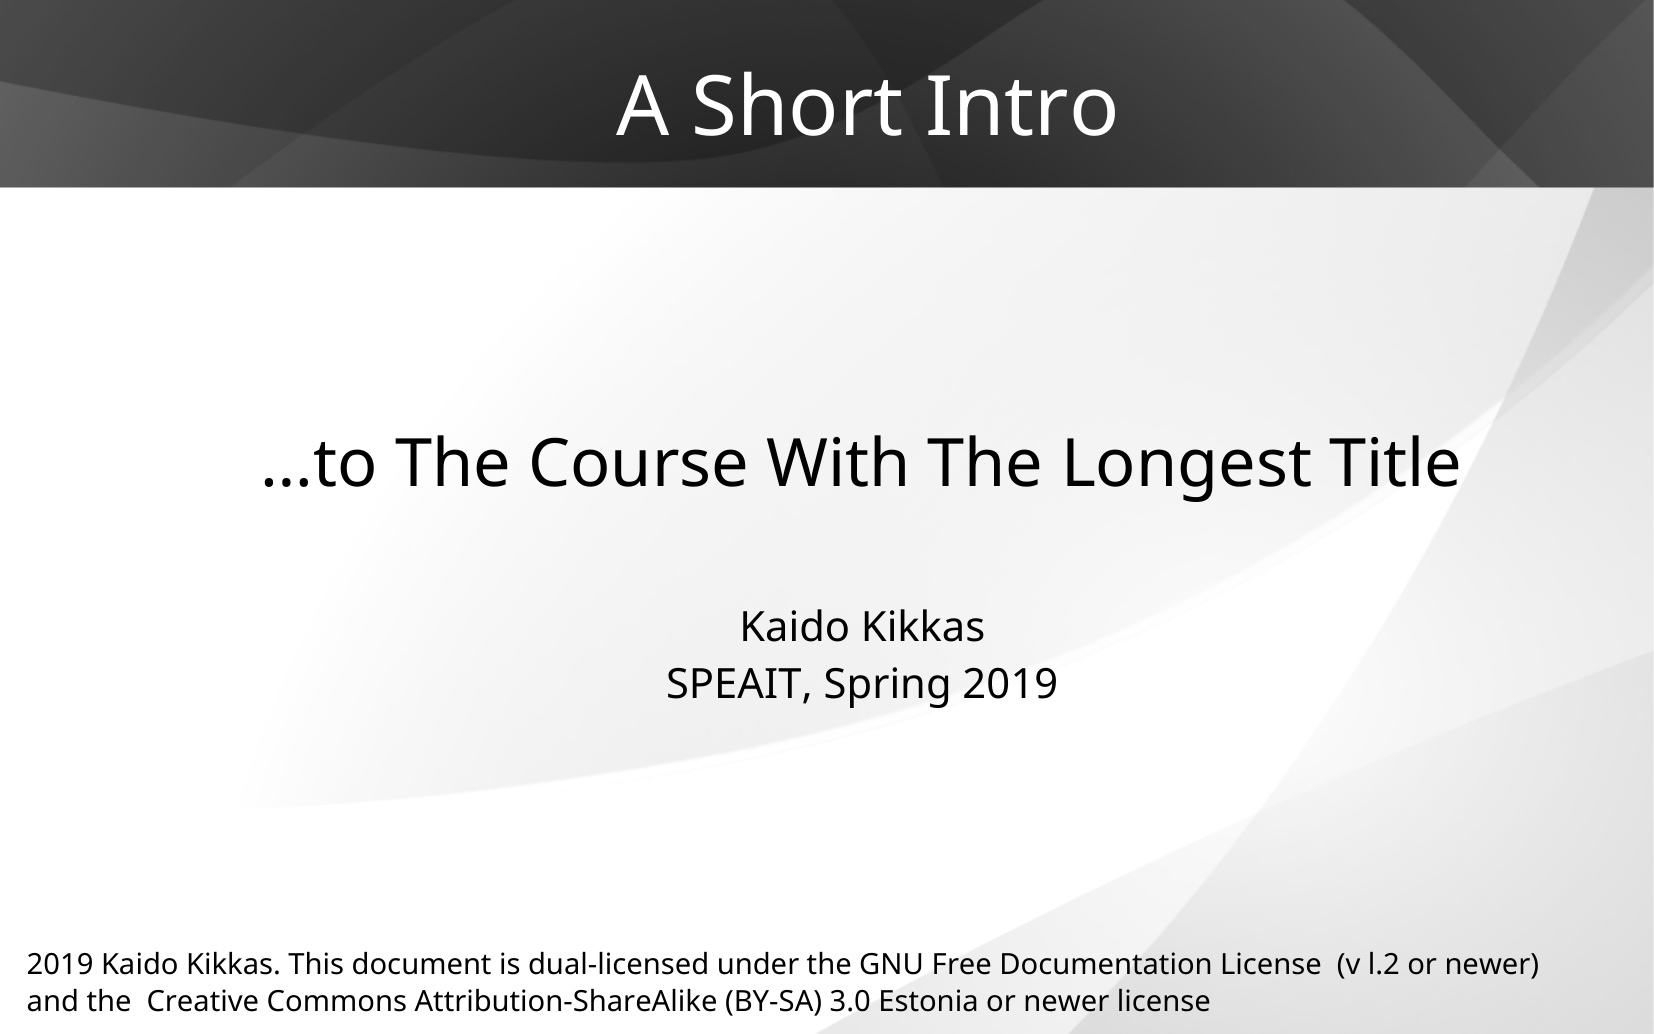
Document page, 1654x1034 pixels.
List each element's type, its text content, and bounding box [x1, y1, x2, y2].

subtitle …to The Course With The Longest Title Kaido Kikkas SPEAIT, Spring 2019 [187, 225, 1538, 901]
picture [0, 0, 1654, 1034]
title A Short Intro [124, 0, 1613, 208]
text_box 2019 Kaido Kikkas. This document is dual-licensed under the GNU Free Documentation License (v l.2 or newer) and the Creative Commons Attribution-ShareAlike (BY-SA) 3.0 Estonia or newer license [11, 937, 1613, 1028]
